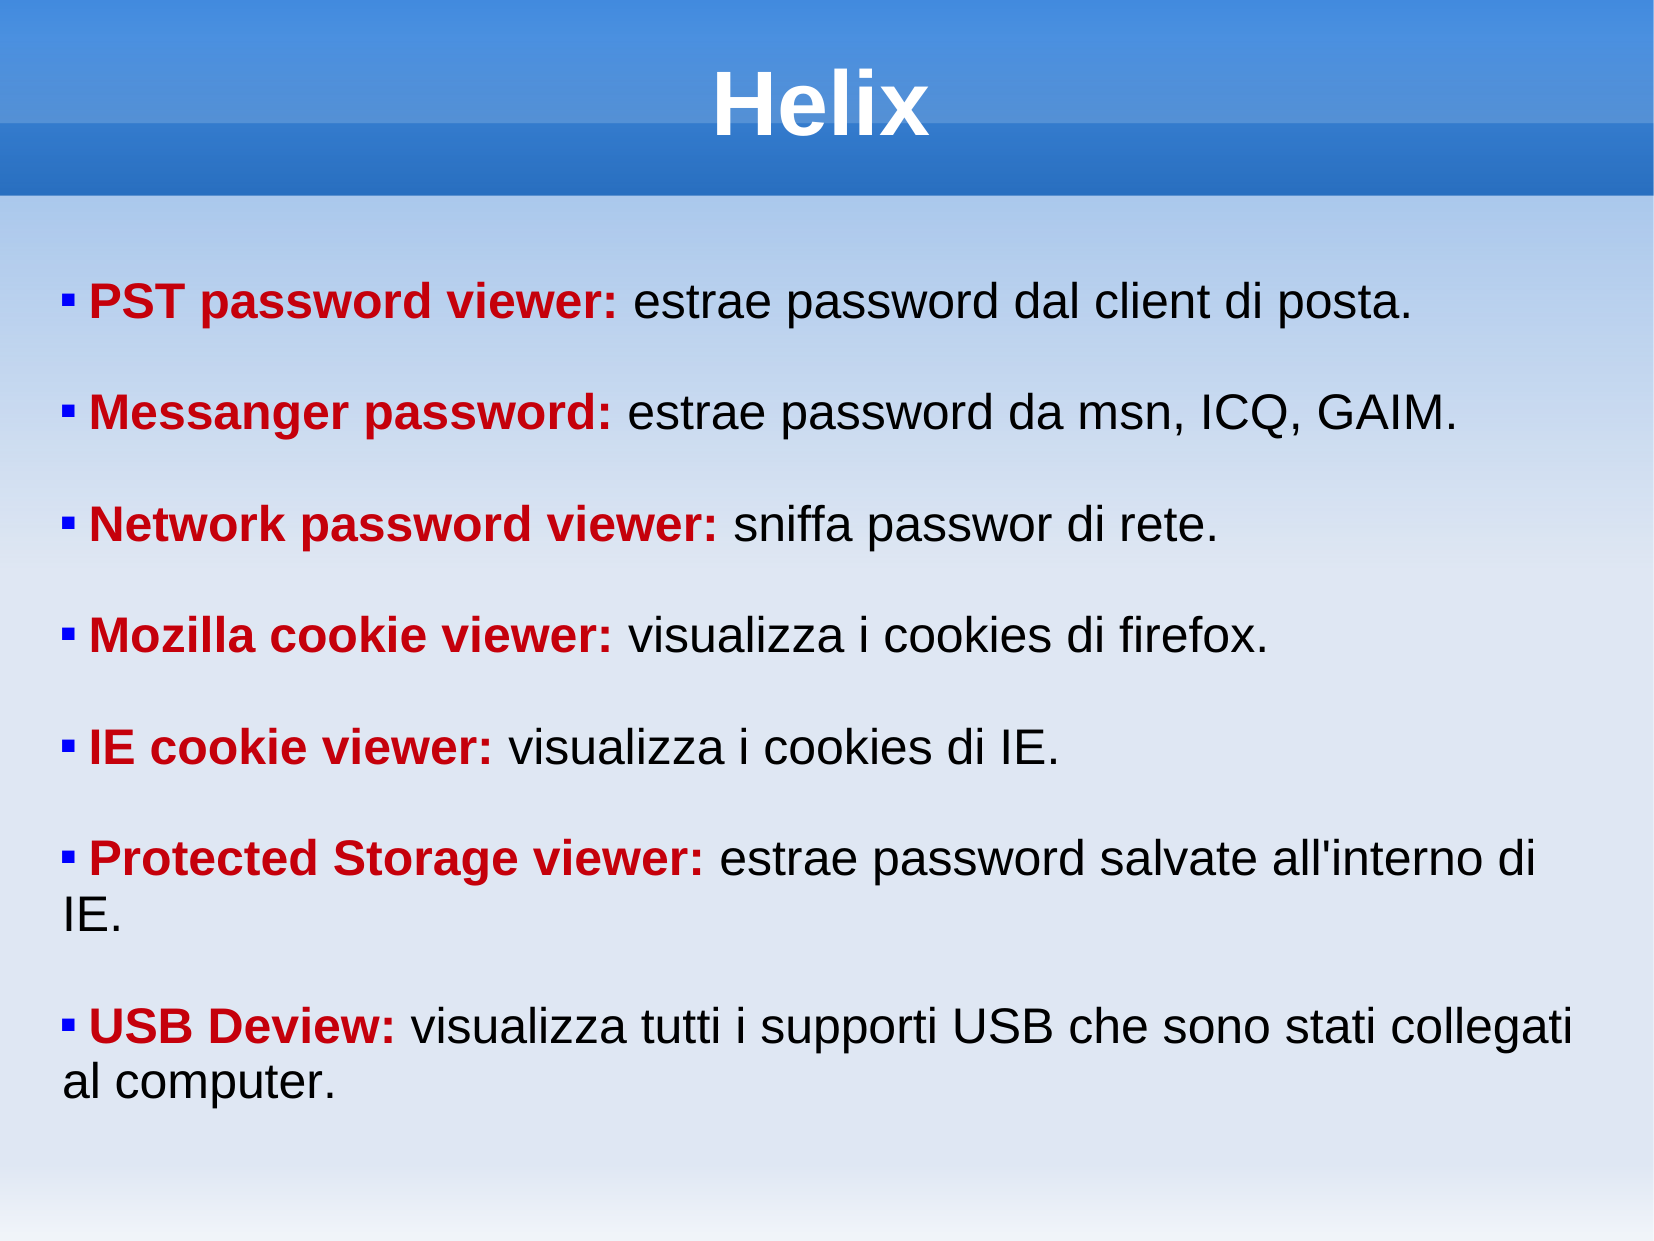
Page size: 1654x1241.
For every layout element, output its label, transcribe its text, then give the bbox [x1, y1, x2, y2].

picture [0, 0, 1654, 1241]
title Helix [76, 7, 1565, 200]
text_box PST password viewer: estrae password dal client di posta. Messanger password: estrae password da msn, ICQ, GAIM. Network password viewer: sniffa passwor di rete. Mozilla cookie viewer: visualizza i cookies di firefox. IE cookie viewer: visualizza i cookies di IE. Protected Storage viewer: estrae password salvate all'interno di IE. USB Deview: visualizza tutti i supporti USB che sono stati collegati al computer. [47, 265, 1613, 1117]
